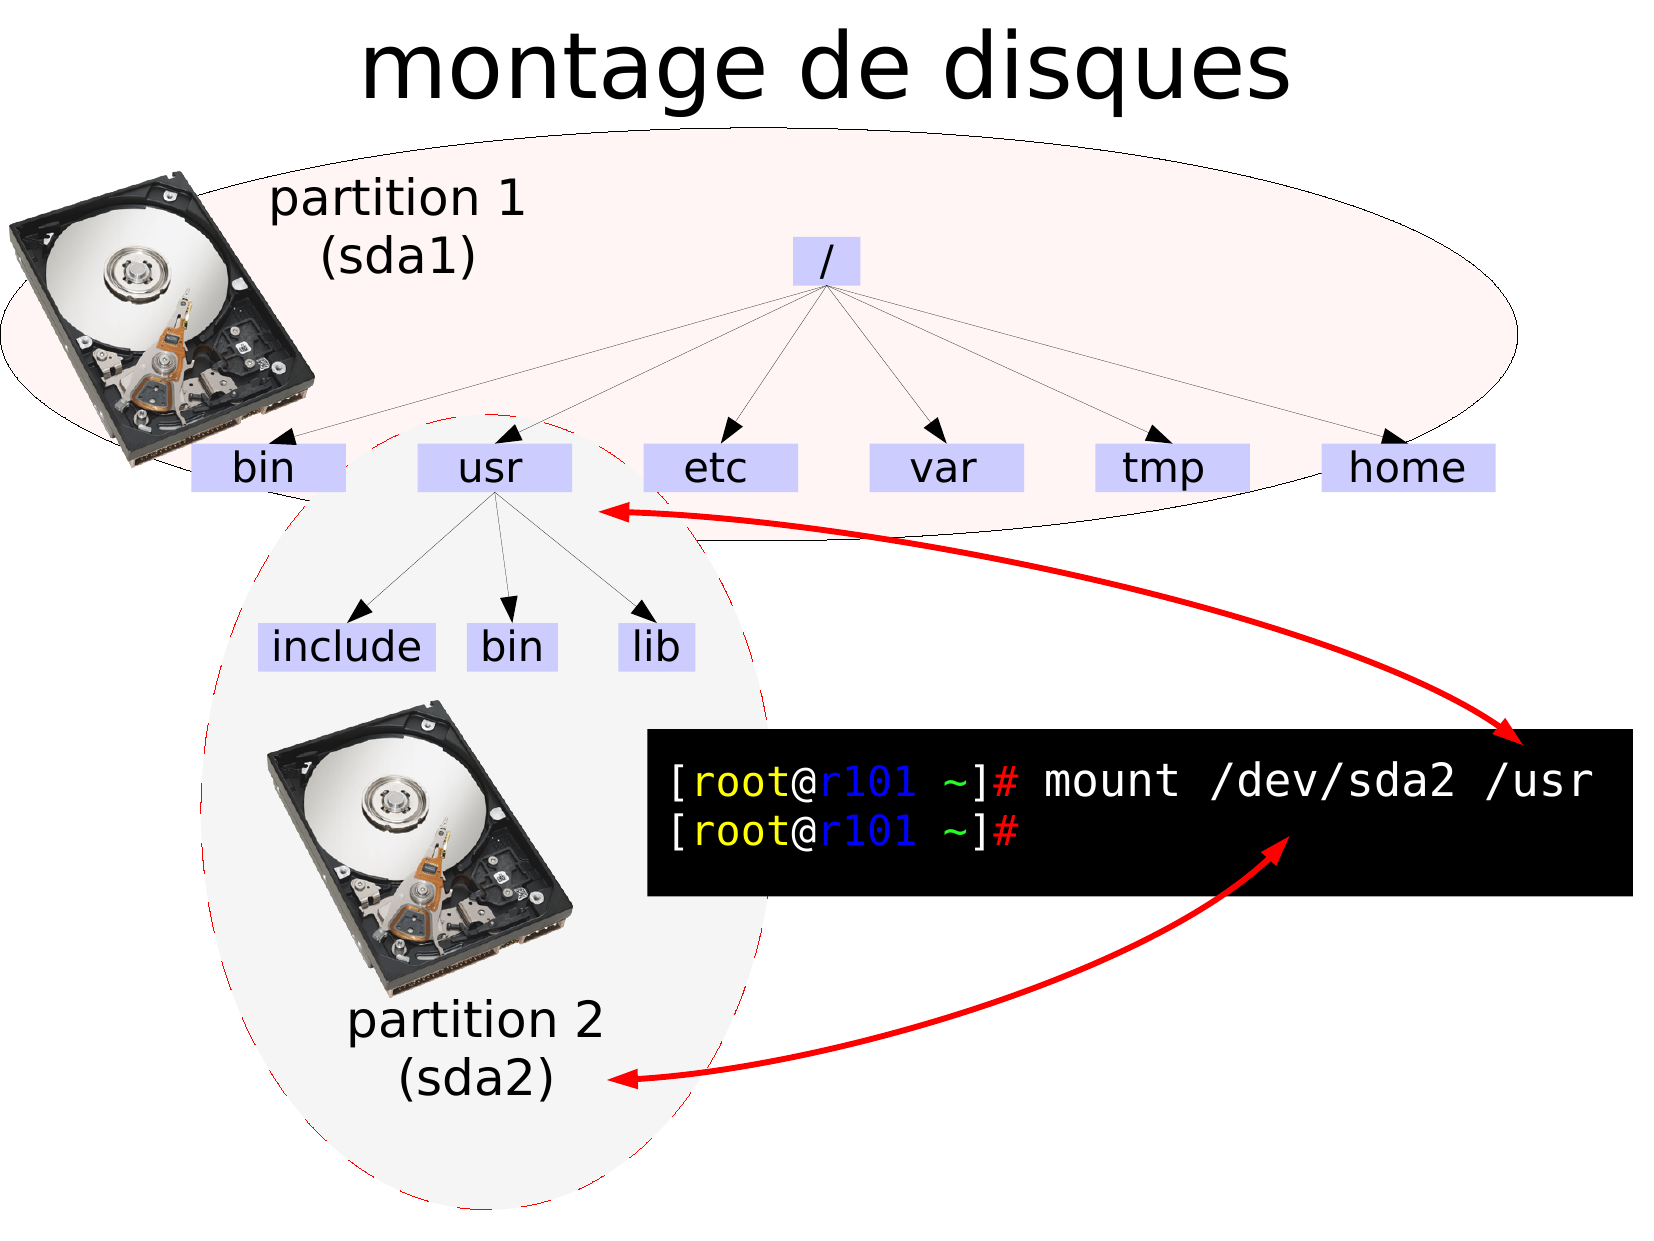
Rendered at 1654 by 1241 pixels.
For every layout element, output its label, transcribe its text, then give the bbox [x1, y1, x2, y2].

text_box usr [417, 443, 573, 493]
text_box [837, 289, 1382, 492]
text_box / [793, 236, 861, 286]
text_box [323, 128, 1518, 442]
text_box [root@r101 ~]# mount /dev/sda2 /usr [root@r101 ~]# [647, 729, 1633, 897]
picture [0, 159, 323, 482]
title montage de disques [136, 5, 1518, 128]
text_box partition 2 (sda2) [346, 990, 607, 1108]
text_box [200, 287, 1245, 1210]
text_box partition 1 (sda1) [323, 169, 663, 286]
text_box bin [191, 443, 346, 493]
text_box lib [618, 623, 696, 672]
text_box var [869, 443, 1025, 493]
text_box home [1321, 443, 1496, 493]
text_box bin [466, 623, 558, 672]
text_box etc [643, 443, 799, 493]
picture [258, 688, 581, 1012]
text_box include [258, 623, 436, 672]
text_box tmp [1095, 443, 1250, 493]
